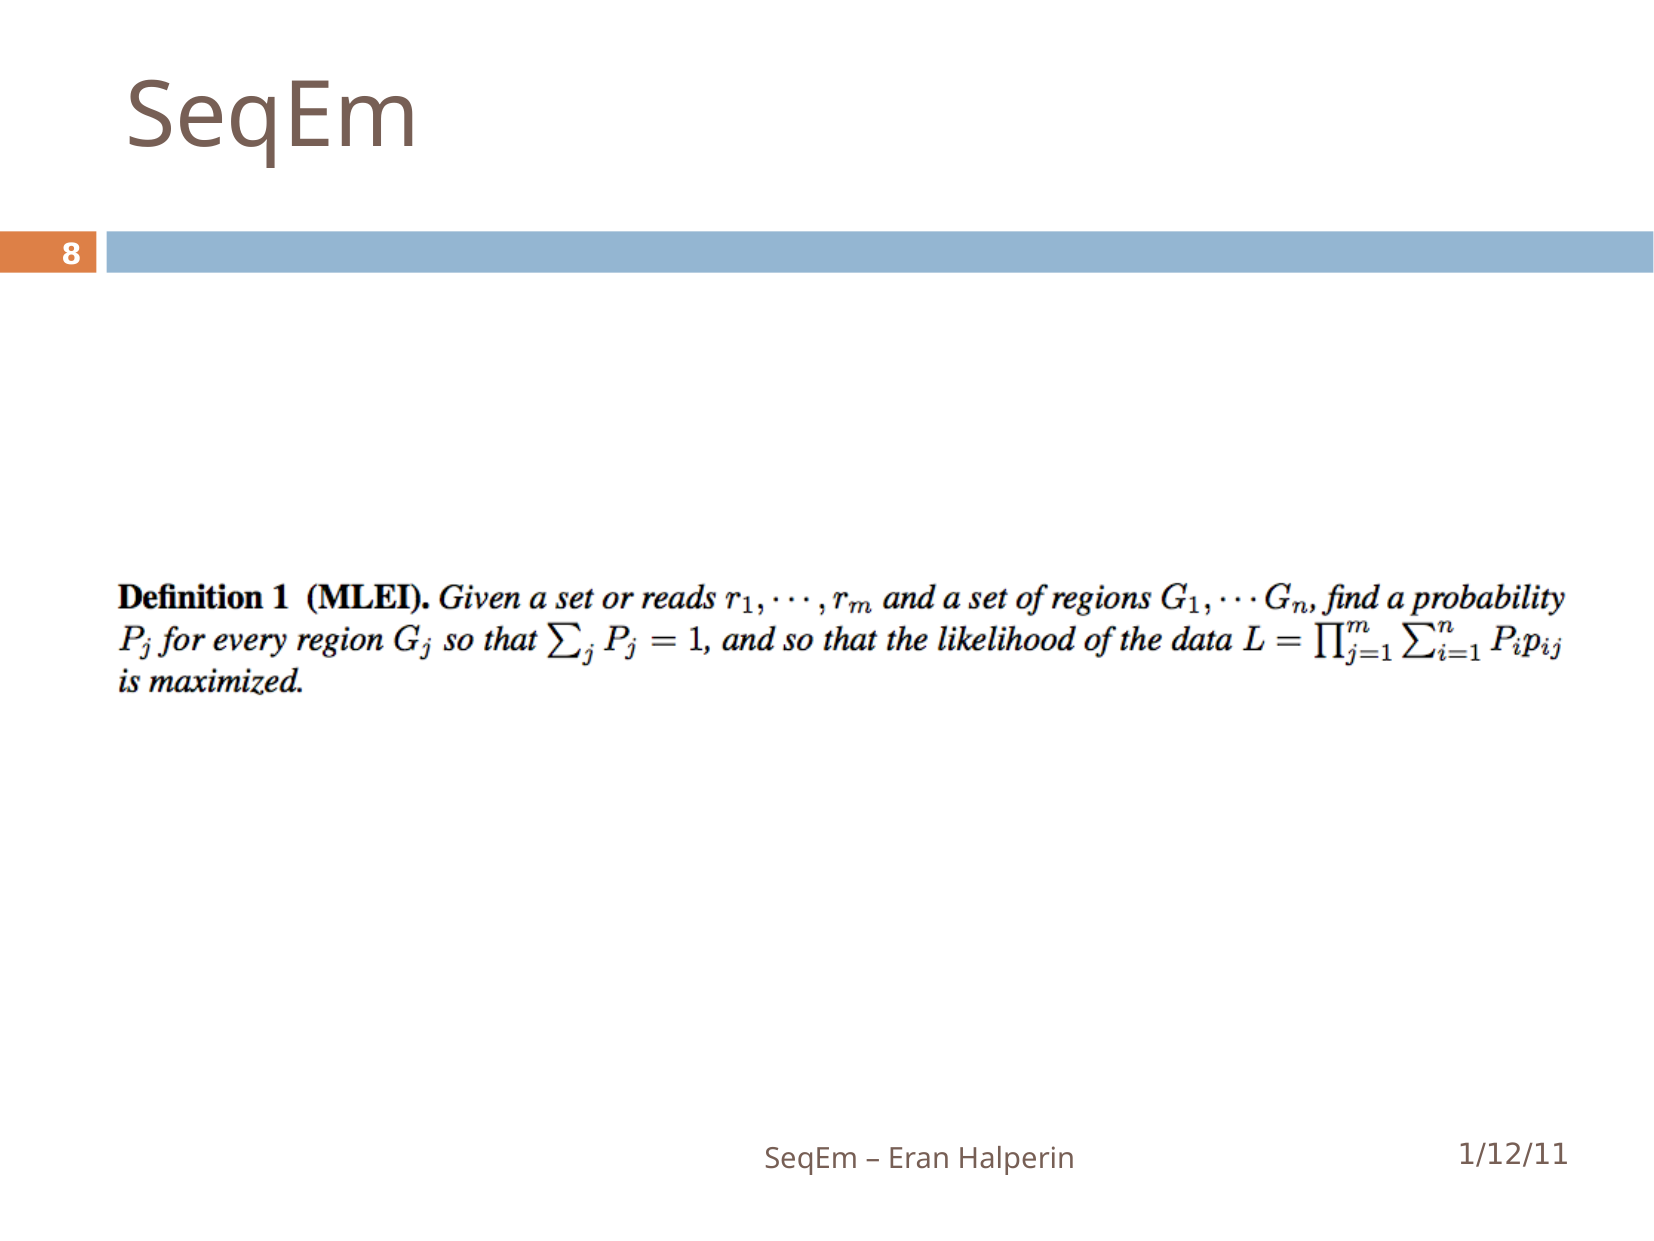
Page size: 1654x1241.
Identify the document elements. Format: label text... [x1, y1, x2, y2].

text_box SeqEm – Eran Halperin [110, 1129, 1091, 1196]
text_box SeqEm [110, 41, 1585, 221]
text_box <מספר> [0, 229, 97, 275]
picture [96, 552, 1601, 731]
text_box 1/12/11 [1102, 1129, 1585, 1196]
